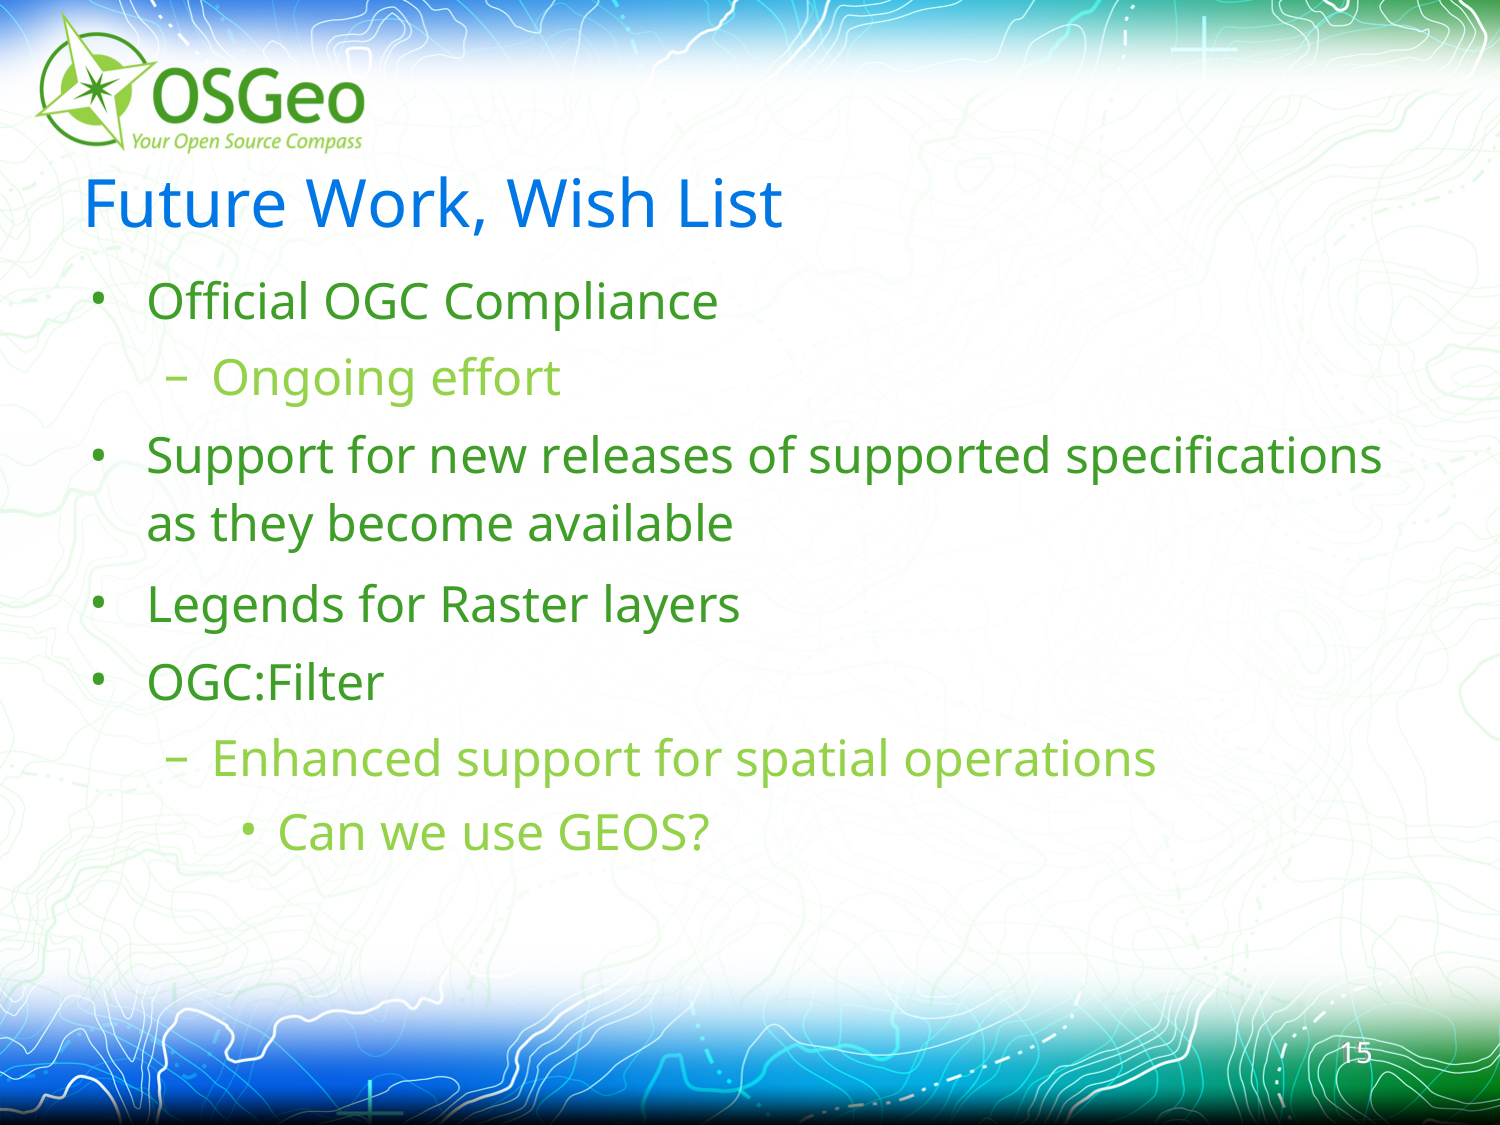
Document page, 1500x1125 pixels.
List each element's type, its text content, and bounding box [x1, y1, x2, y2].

picture [0, 0, 1500, 1125]
list Official OGC Compliance Ongoing effort Support for new releases of supported specifications as they become available Legends for Raster layers OGC:Filter Enhanced support for spatial operations Can we use GEOS? [75, 262, 1426, 1005]
title Future Work, Wish List [67, 107, 1418, 296]
